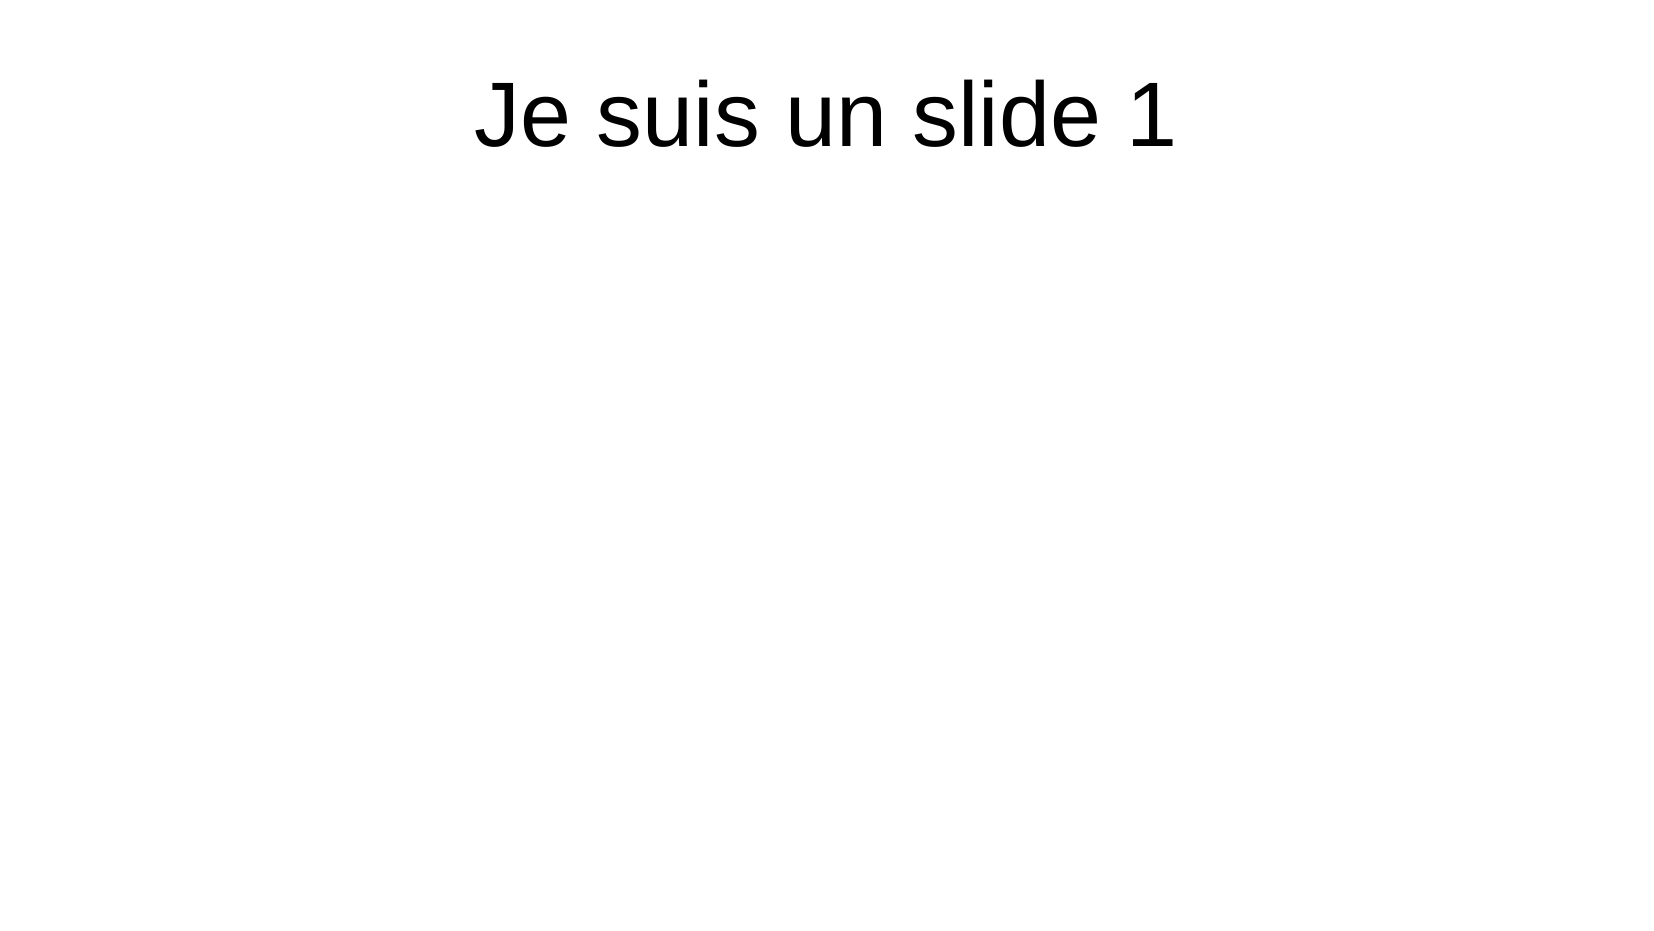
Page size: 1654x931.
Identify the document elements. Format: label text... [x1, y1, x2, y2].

title Je suis un slide 1 [82, 37, 1571, 193]
